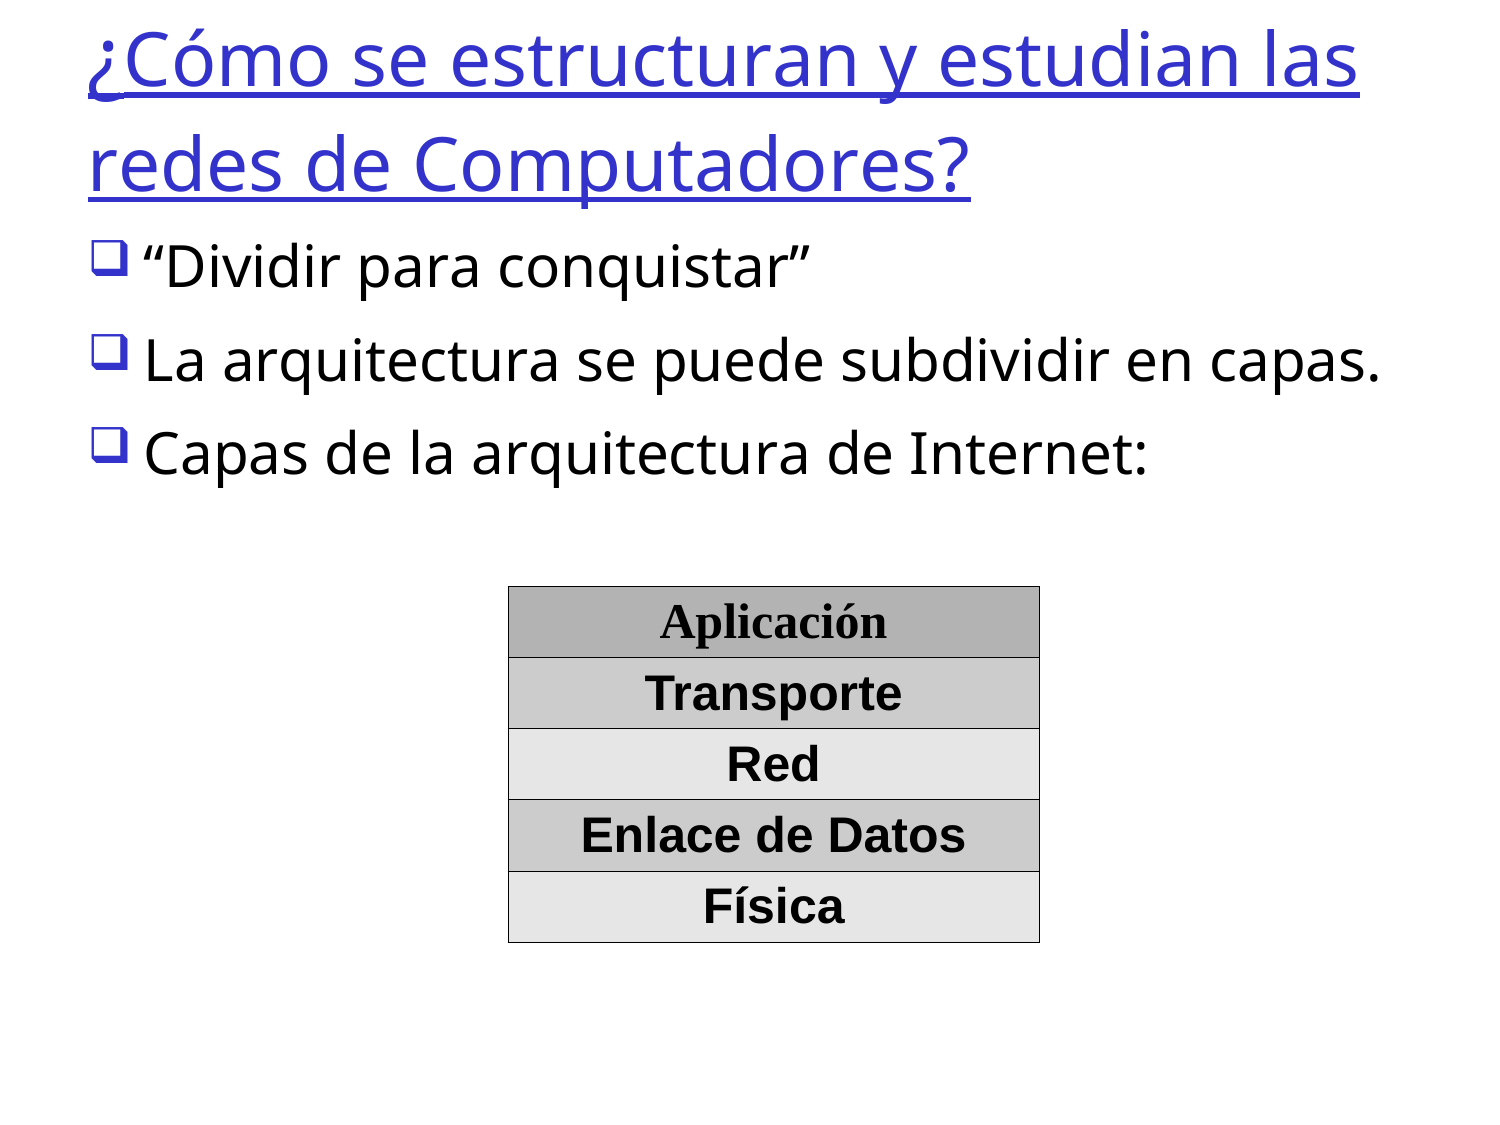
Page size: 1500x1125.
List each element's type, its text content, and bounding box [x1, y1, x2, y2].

table_header Aplicación [509, 587, 1039, 657]
table_cell Red [509, 729, 1039, 799]
table_cell Enlace de Datos [509, 800, 1039, 871]
table_cell Transporte [509, 658, 1039, 728]
list “Dividir para conquistar” La arquitectura se puede subdividir en capas. Capas de la arquitectura de Internet: [87, 224, 1463, 526]
table_cell Física [509, 872, 1039, 942]
title ¿Cómo se estructuran y estudian las redes de Computadores? [87, 13, 1463, 198]
